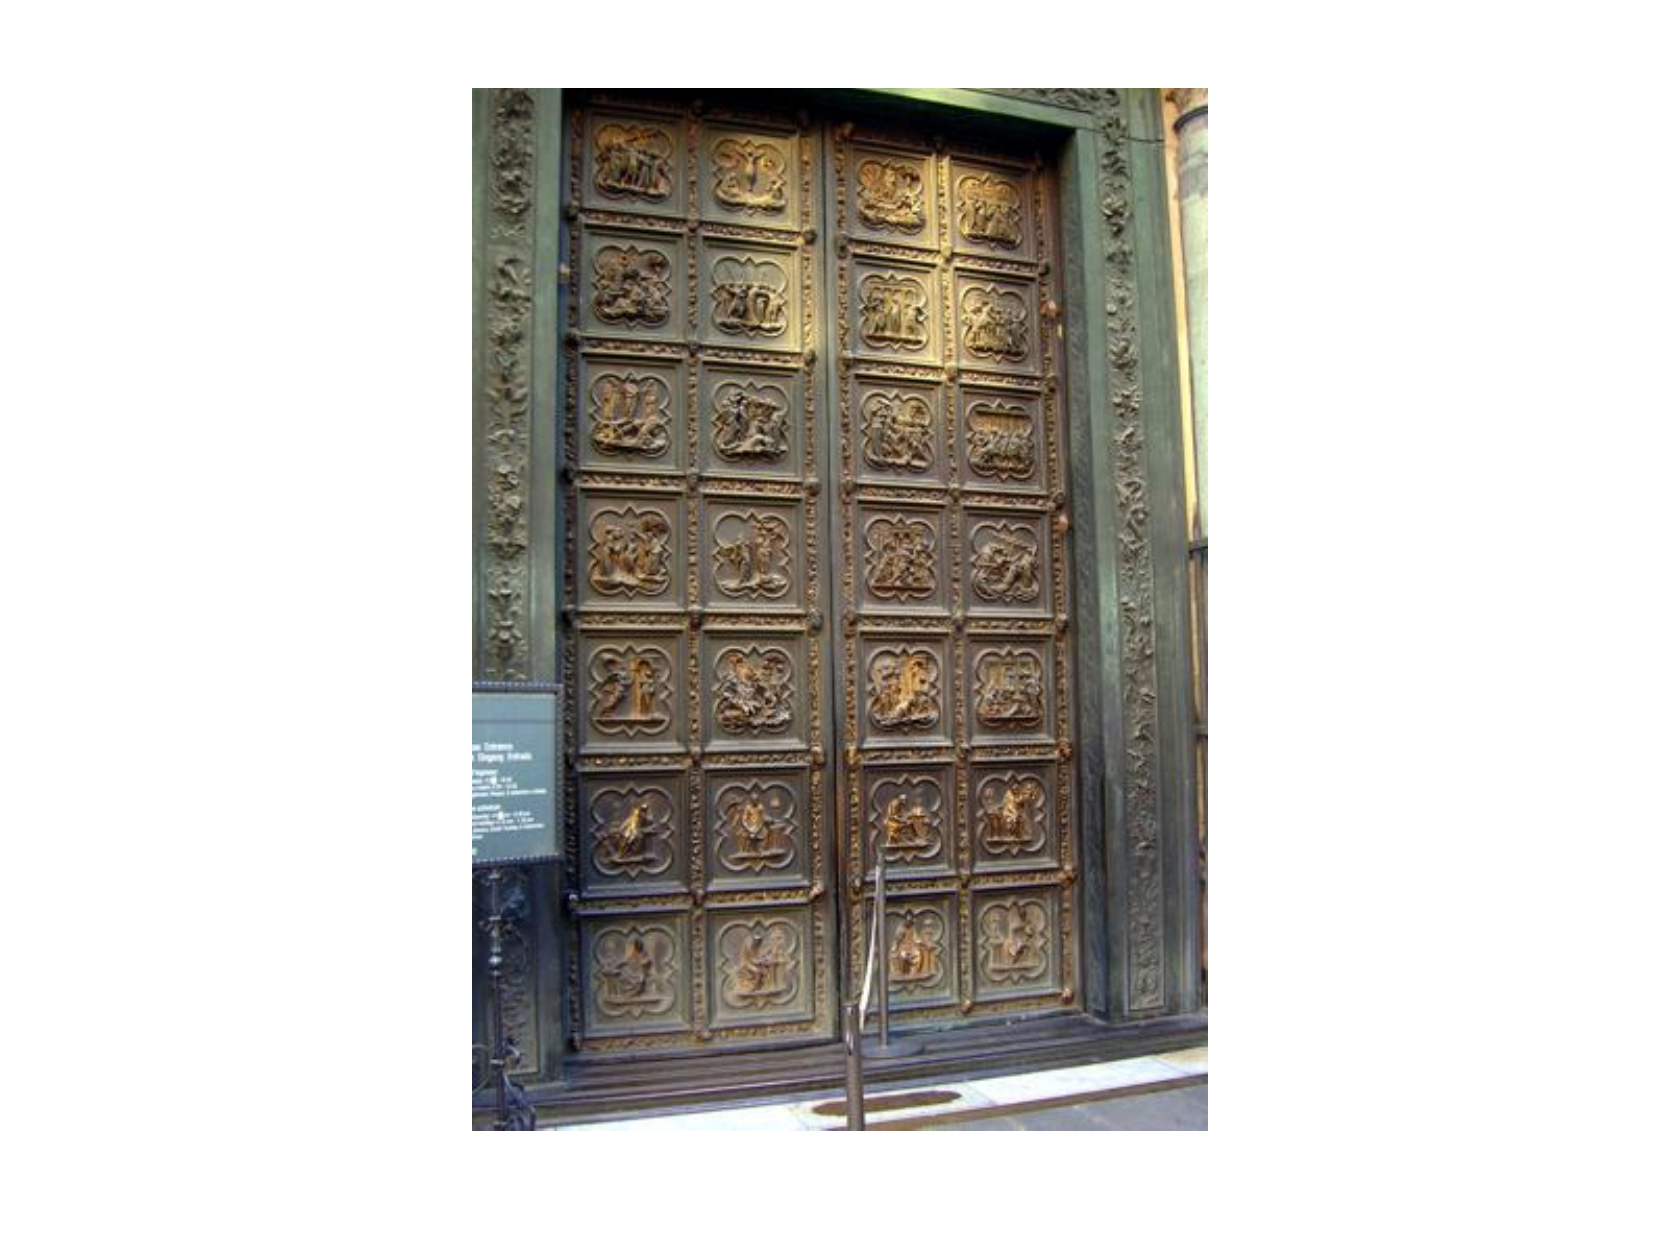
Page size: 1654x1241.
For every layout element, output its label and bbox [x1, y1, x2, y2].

picture [472, 88, 1208, 1131]
